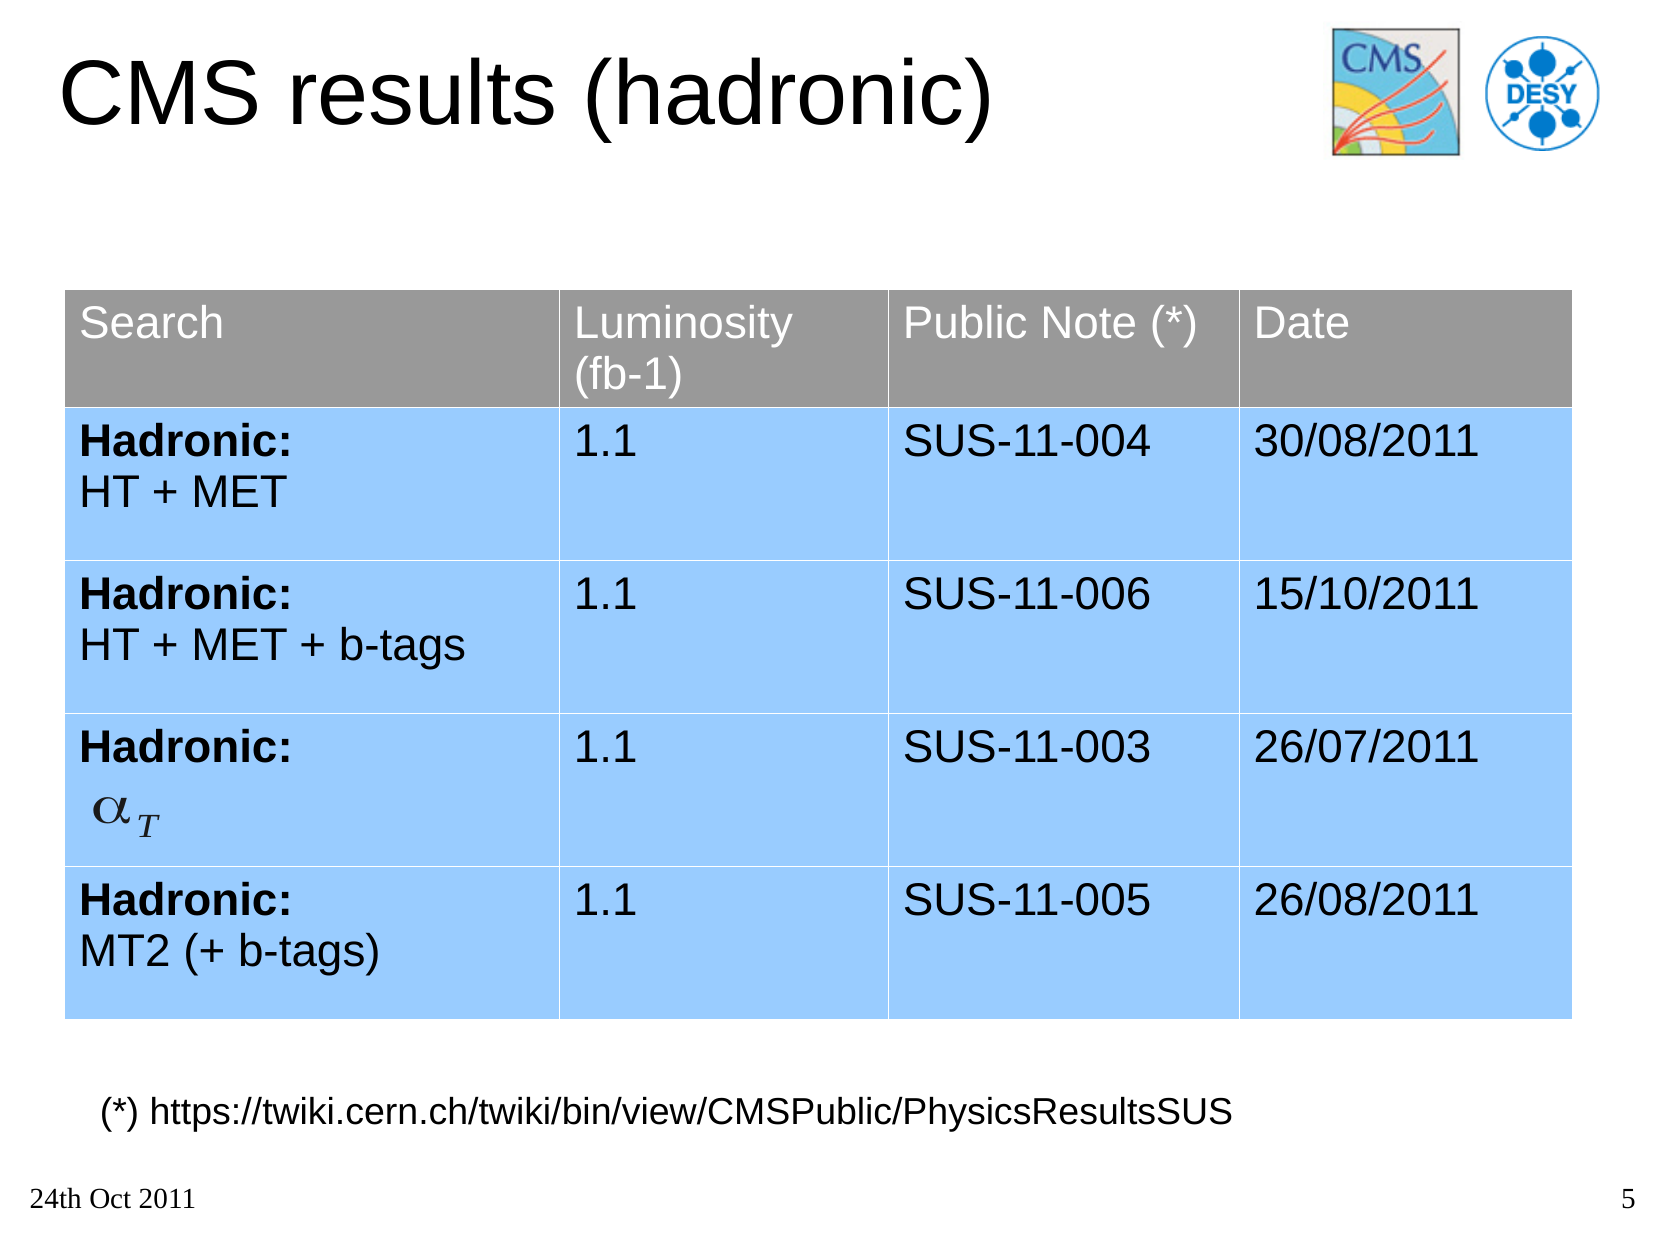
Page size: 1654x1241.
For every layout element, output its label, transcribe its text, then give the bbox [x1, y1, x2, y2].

table_cell 1.1 [560, 408, 888, 560]
text_box (*) https://twiki.cern.ch/twiki/bin/view/CMSPublic/PhysicsResultsSUS [84, 1082, 1251, 1140]
table_cell SUS-11-006 [889, 561, 1239, 713]
table_cell 26/07/2011 [1240, 714, 1572, 866]
table_cell 26/08/2011 [1240, 867, 1572, 1019]
table_cell Hadronic: MT2 (+ b-tags) [65, 867, 559, 1019]
table_header Date [1240, 290, 1572, 407]
table_header Public Note (*) [889, 290, 1239, 407]
table_cell 1.1 [560, 714, 888, 866]
table_header Luminosity (fb-1) [560, 290, 888, 407]
table_cell 1.1 [560, 561, 888, 713]
table_header Search [65, 290, 559, 407]
table_cell Hadronic: [65, 714, 559, 866]
table_cell 30/08/2011 [1240, 408, 1572, 560]
title CMS results (hadronic) [58, 23, 1547, 162]
table_cell SUS-11-005 [889, 867, 1239, 1019]
table_cell SUS-11-004 [889, 408, 1239, 560]
table_cell SUS-11-003 [889, 714, 1239, 866]
picture [1484, 36, 1601, 151]
table_cell 1.1 [560, 867, 888, 1019]
table_cell Hadronic: HT + MET [65, 408, 559, 560]
table_cell 15/10/2011 [1240, 561, 1572, 713]
chart [75, 773, 172, 845]
picture [1323, 21, 1474, 160]
table_cell Hadronic: HT + MET + b-tags [65, 561, 559, 713]
